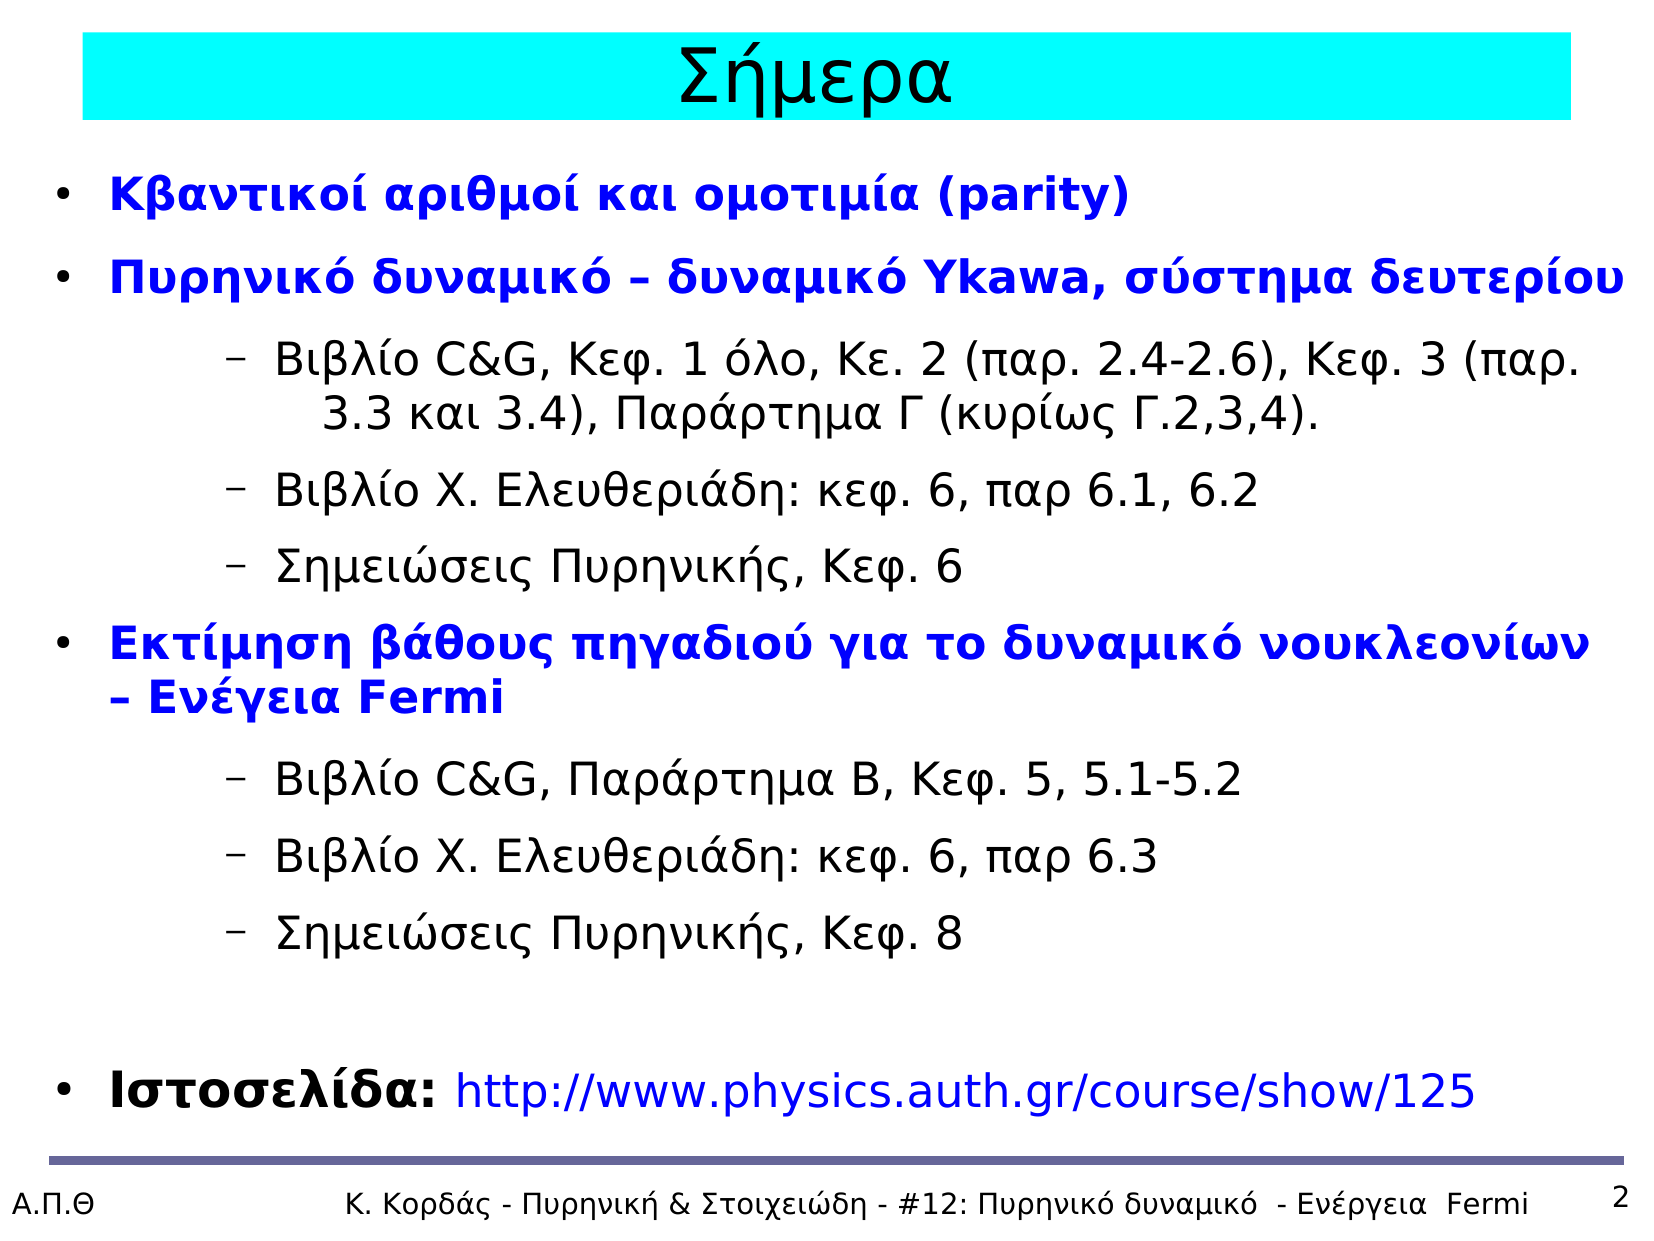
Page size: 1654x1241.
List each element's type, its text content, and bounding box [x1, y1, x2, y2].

list Κβαντικοί αριθμοί και ομοτιμία (parity) Πυρηνικό δυναμικό – δυναμικό Ykawa, σύστημα δευτερίου Βιβλίο C&G, Κεφ. 1 όλο, Κε. 2 (παρ. 2.4-2.6), Κεφ. 3 (παρ. 3.3 και 3.4), Παράρτημα Γ (κυρίως Γ.2,3,4). Βιβλίο Χ. Ελευθεριάδη: κεφ. 6, παρ 6.1, 6.2 Σημειώσεις Πυρηνικής, Κεφ. 6 Εκτίμηση βάθους πηγαδιού για το δυναμικό νουκλεονίων – Ενέγεια Fermi Βιβλίο C&G, Παράρτημα Β, Κεφ. 5, 5.1-5.2 Βιβλίο Χ. Ελευθεριάδη: κεφ. 6, παρ 6.3 Σημειώσεις Πυρηνικής, Κεφ. 8 Ιστοσελίδα: http://www.physics.auth.gr/course/show/125 [37, 167, 1631, 1130]
title Σήμερα [82, 32, 1571, 120]
